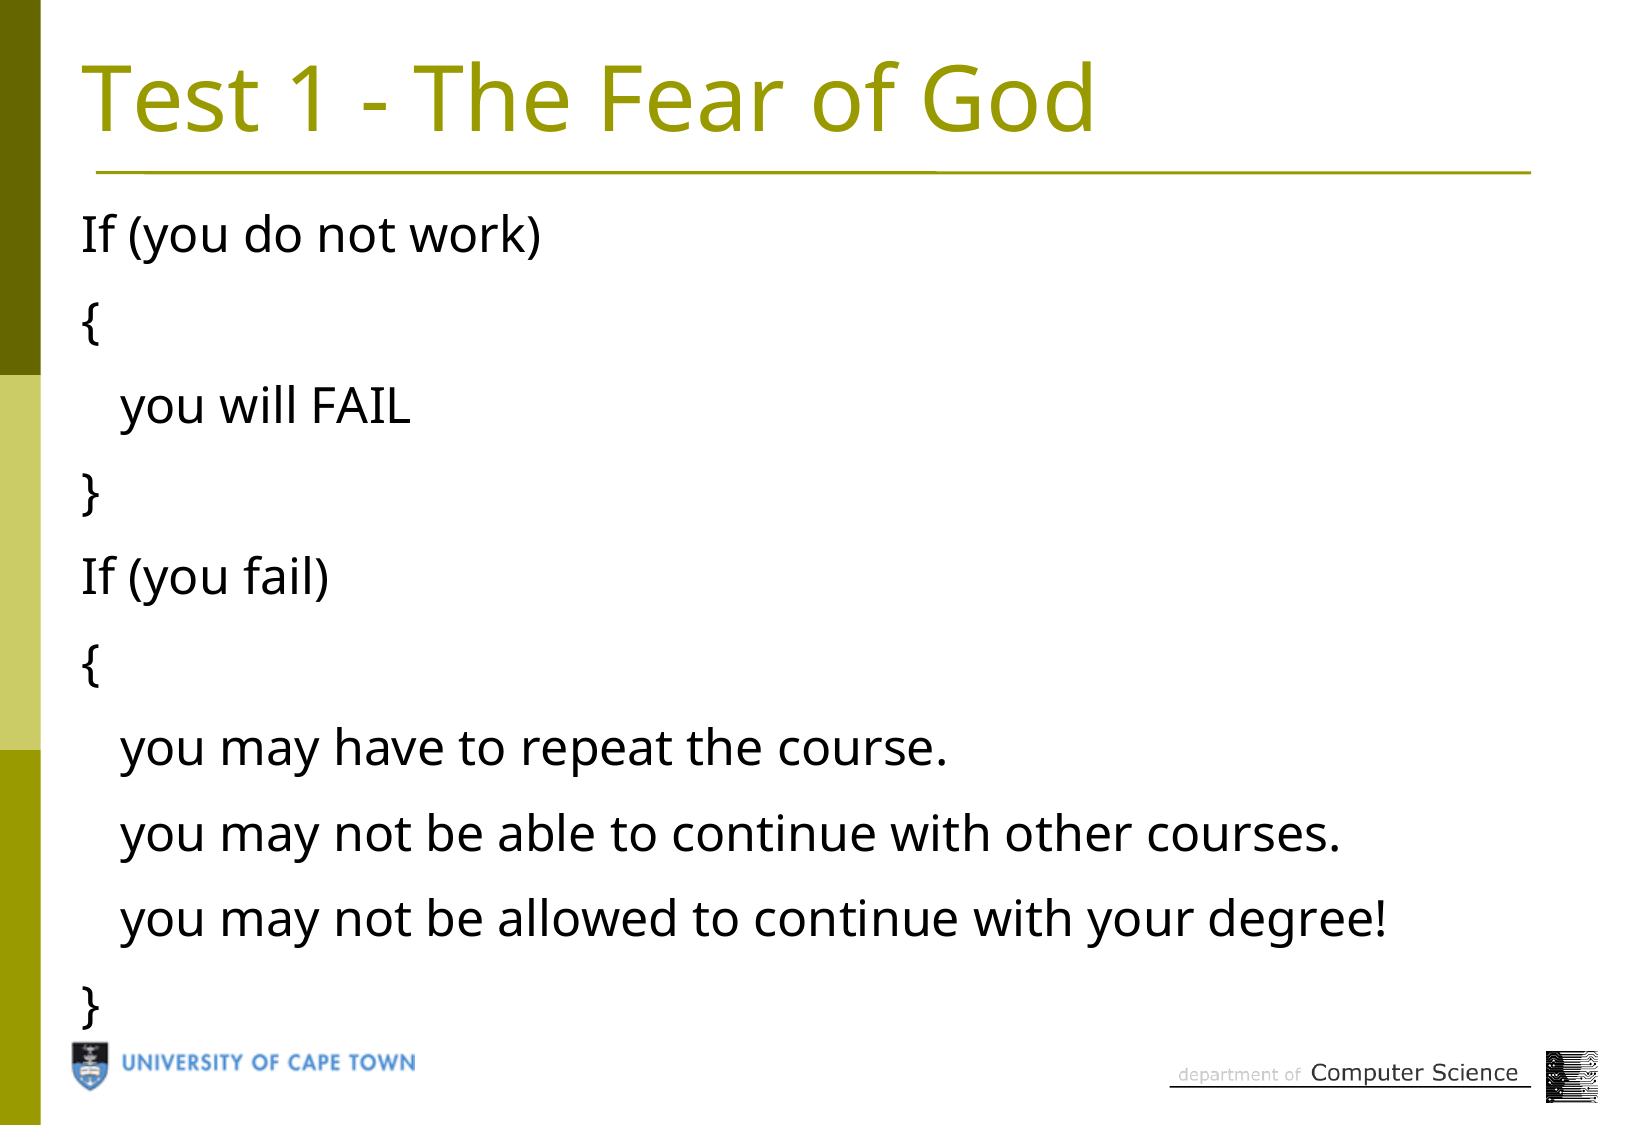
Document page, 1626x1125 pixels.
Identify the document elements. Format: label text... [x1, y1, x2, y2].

picture [1546, 1051, 1598, 1103]
title Test 1 - The Fear of God [81, 36, 1543, 165]
picture [61, 1024, 415, 1103]
picture [1169, 1043, 1532, 1091]
list If (you do not work) { you will FAIL } If (you fail) { you may have to repeat the course. you may not be able to continue with other courses. you may not be allowed to continue with your degree! } [81, 196, 1543, 991]
